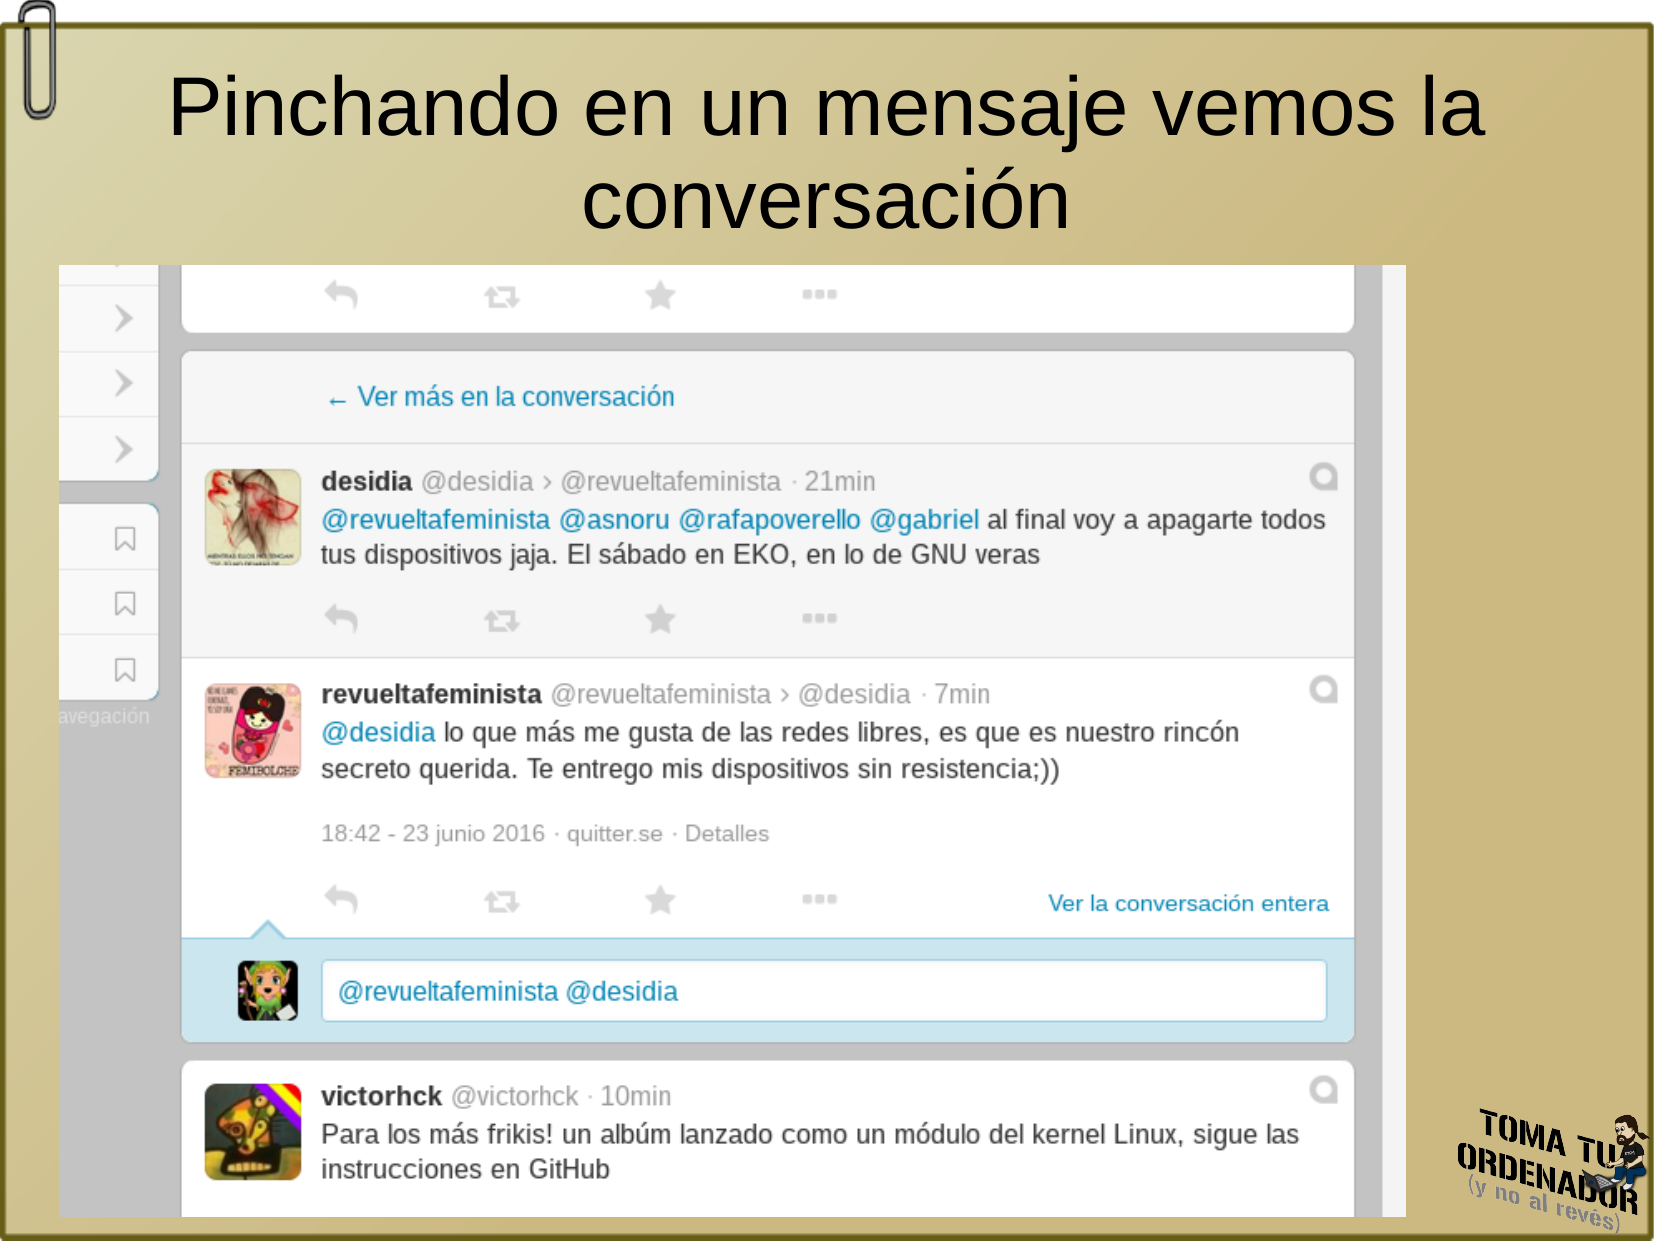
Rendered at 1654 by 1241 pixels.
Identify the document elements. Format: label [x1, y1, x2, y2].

picture [0, 0, 1654, 1241]
text_box [82, 49, 1571, 257]
